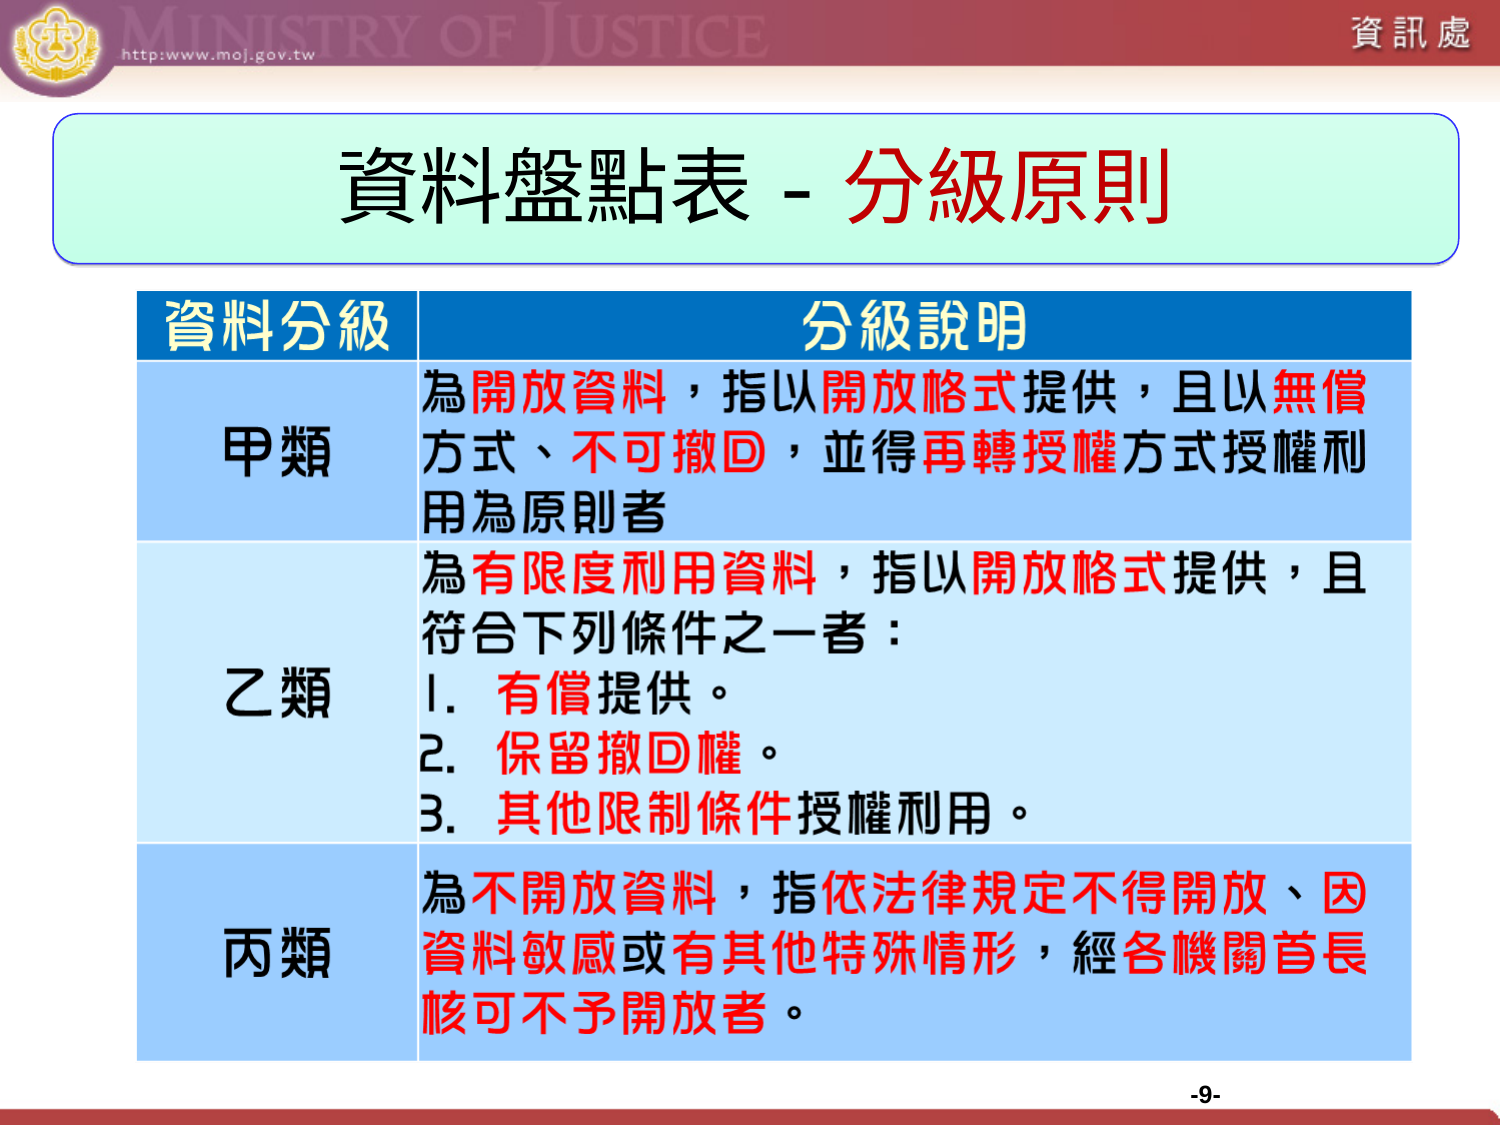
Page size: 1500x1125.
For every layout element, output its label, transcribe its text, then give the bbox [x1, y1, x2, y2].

text_box 資料盤點表-分級原則 [53, 113, 1459, 264]
text_box -9- [1175, 1070, 1488, 1109]
picture [135, 274, 1413, 1074]
